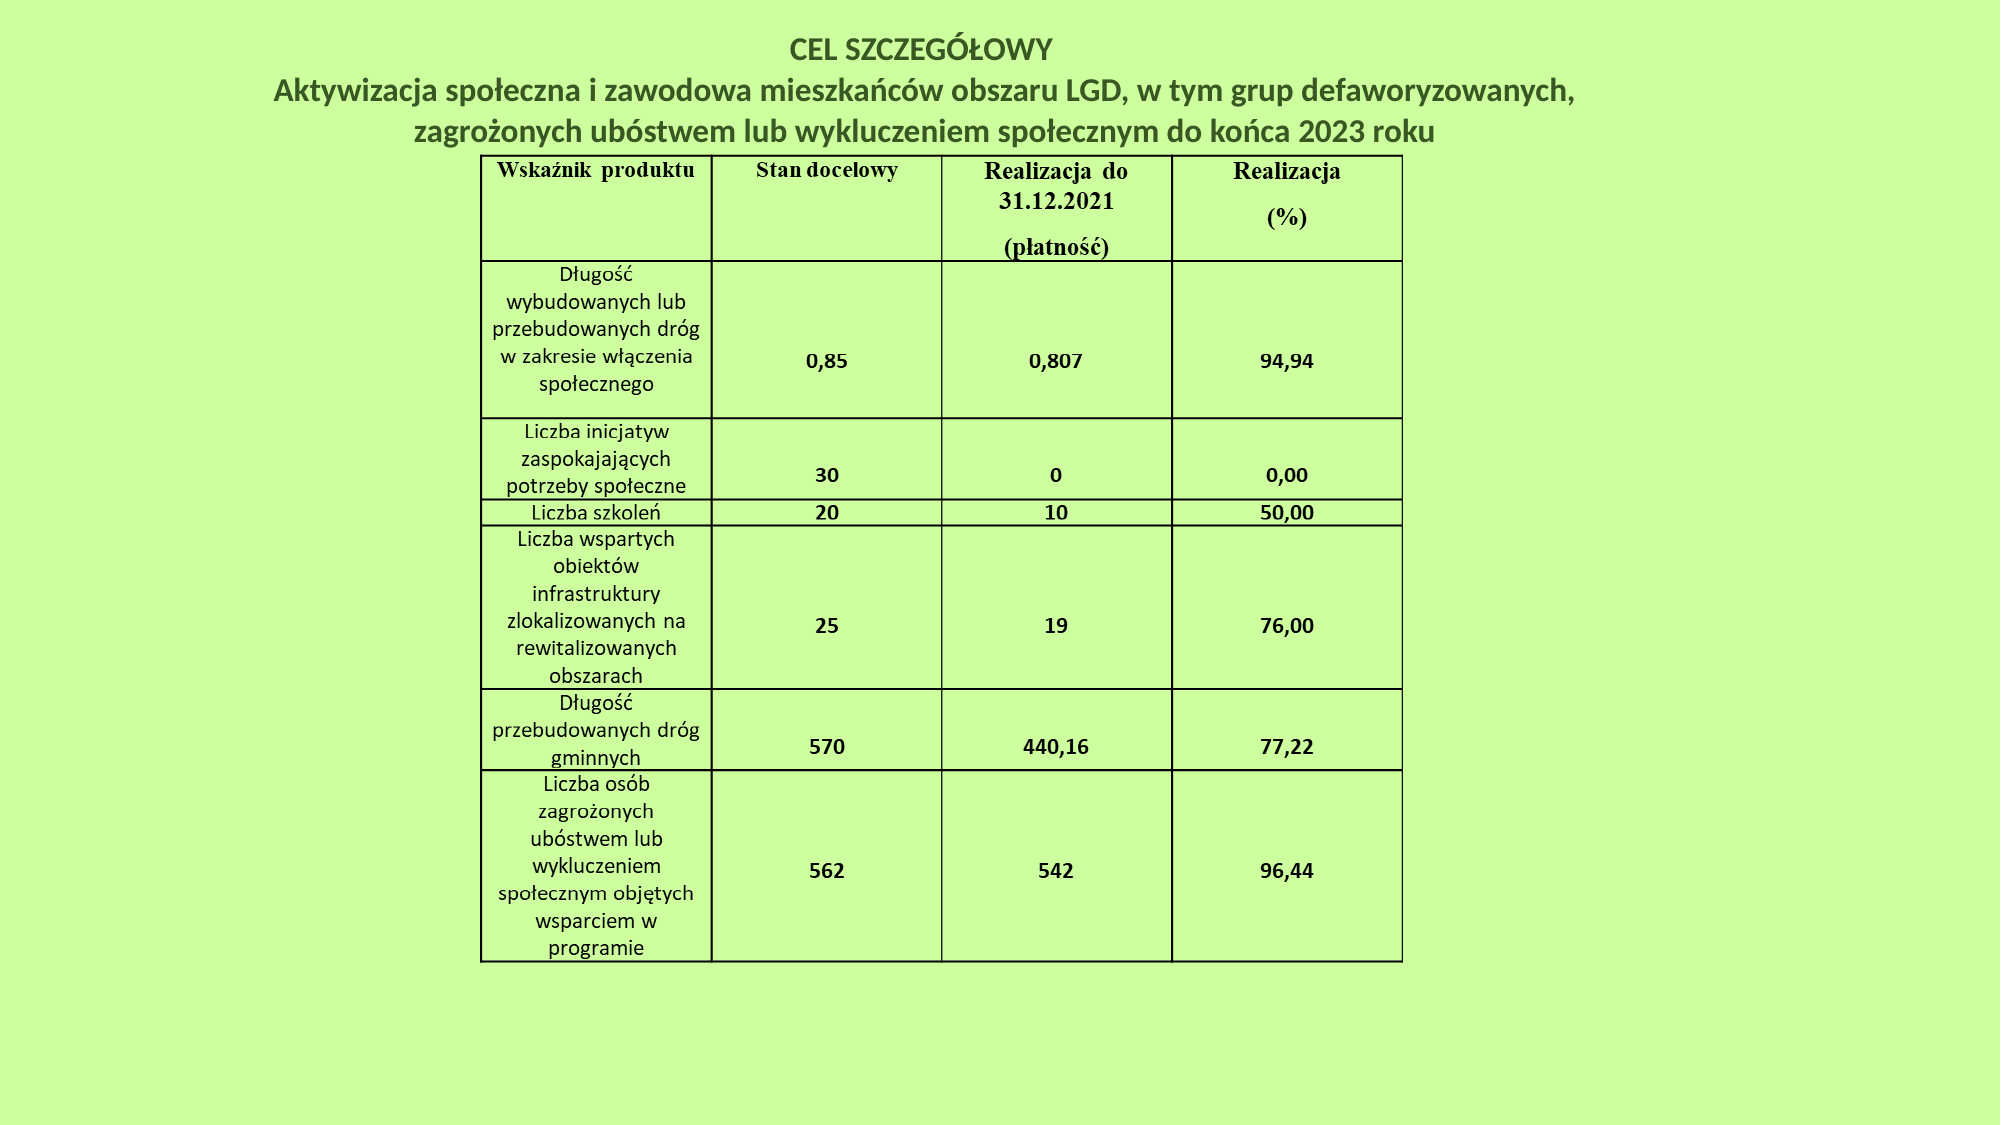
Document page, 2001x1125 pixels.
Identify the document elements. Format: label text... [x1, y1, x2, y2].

picture [480, 149, 1403, 974]
title CEL SZCZEGÓŁOWY Aktywizacja społeczna i zawodowa mieszkańców obszaru LGD, w tym grup defaworyzowanych, zagrożonych ubóstwem lub wykluczeniem społecznym do końca 2023 roku [220, 19, 1631, 164]
